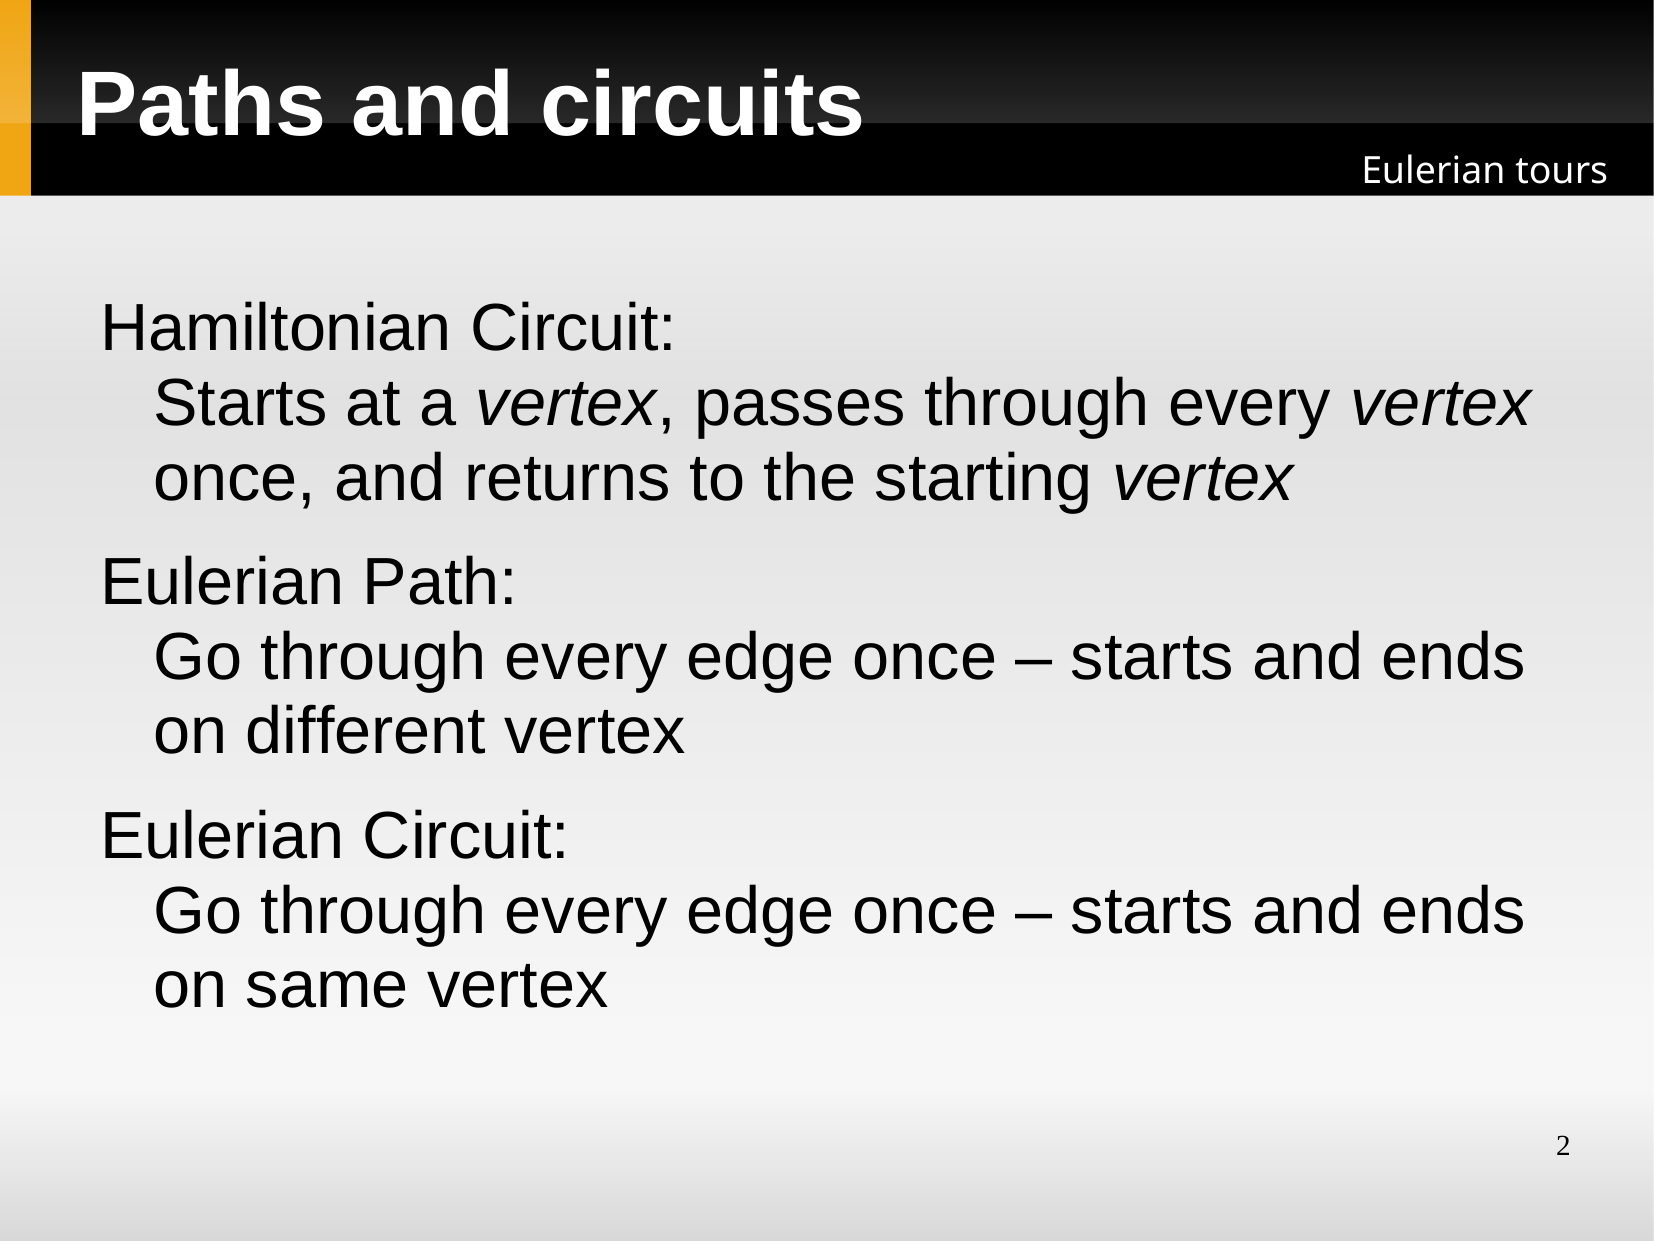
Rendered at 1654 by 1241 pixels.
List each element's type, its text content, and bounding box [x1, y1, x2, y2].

picture [0, 0, 1654, 1241]
title Paths and circuits [76, 7, 1565, 200]
list Hamiltonian Circuit: Starts at a vertex, passes through every vertex once, and returns to the starting vertex Eulerian Path: Go through every edge once – starts and ends on different vertex Eulerian Circuit: Go through every edge once – starts and ends on same vertex [82, 290, 1571, 1094]
